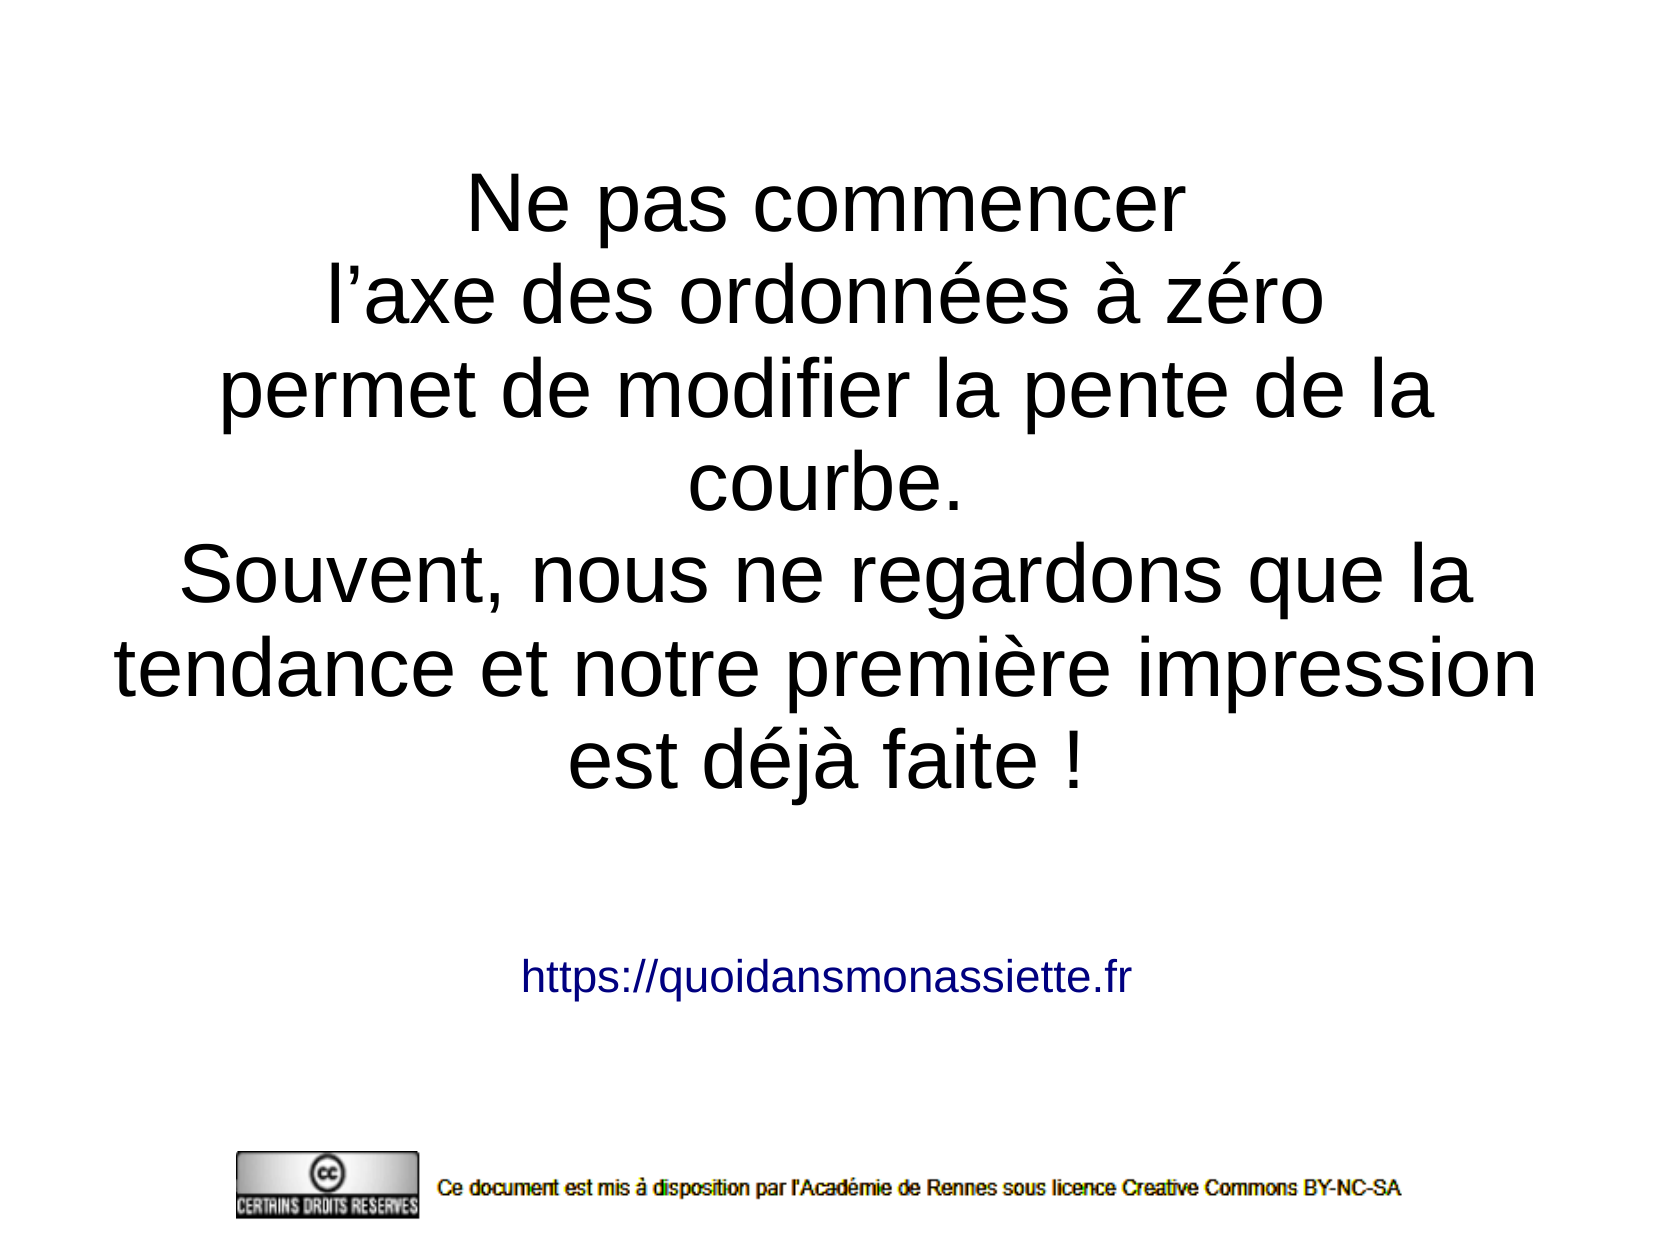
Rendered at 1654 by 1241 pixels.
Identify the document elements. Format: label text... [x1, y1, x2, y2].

picture [236, 1151, 1418, 1228]
subtitle Ne pas commencer l’axe des ordonnées à zéro permet de modifier la pente de la courbe. Souvent, nous ne regardons que la tendance et notre première impression est déjà faite ! https://quoidansmonassiette.fr [82, 49, 1571, 1109]
